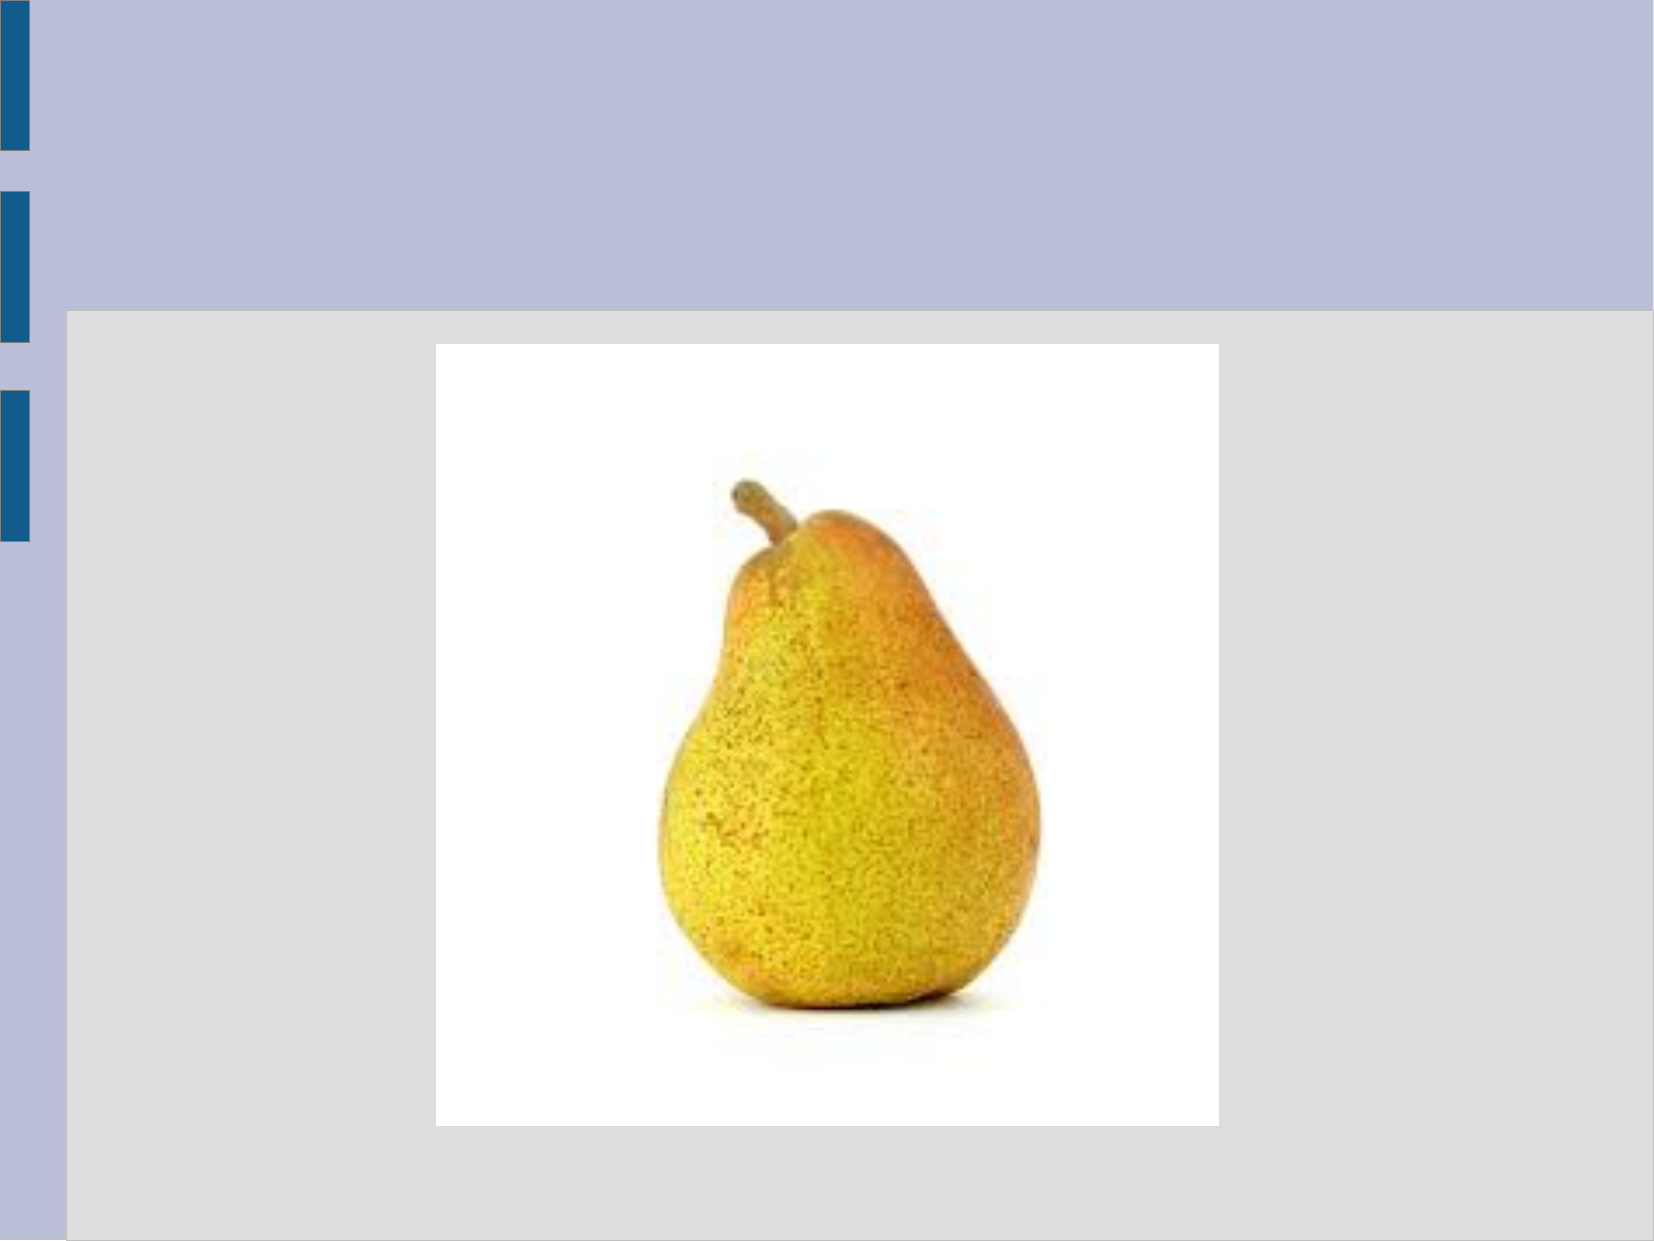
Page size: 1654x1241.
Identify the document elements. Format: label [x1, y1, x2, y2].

picture [436, 344, 1219, 1126]
